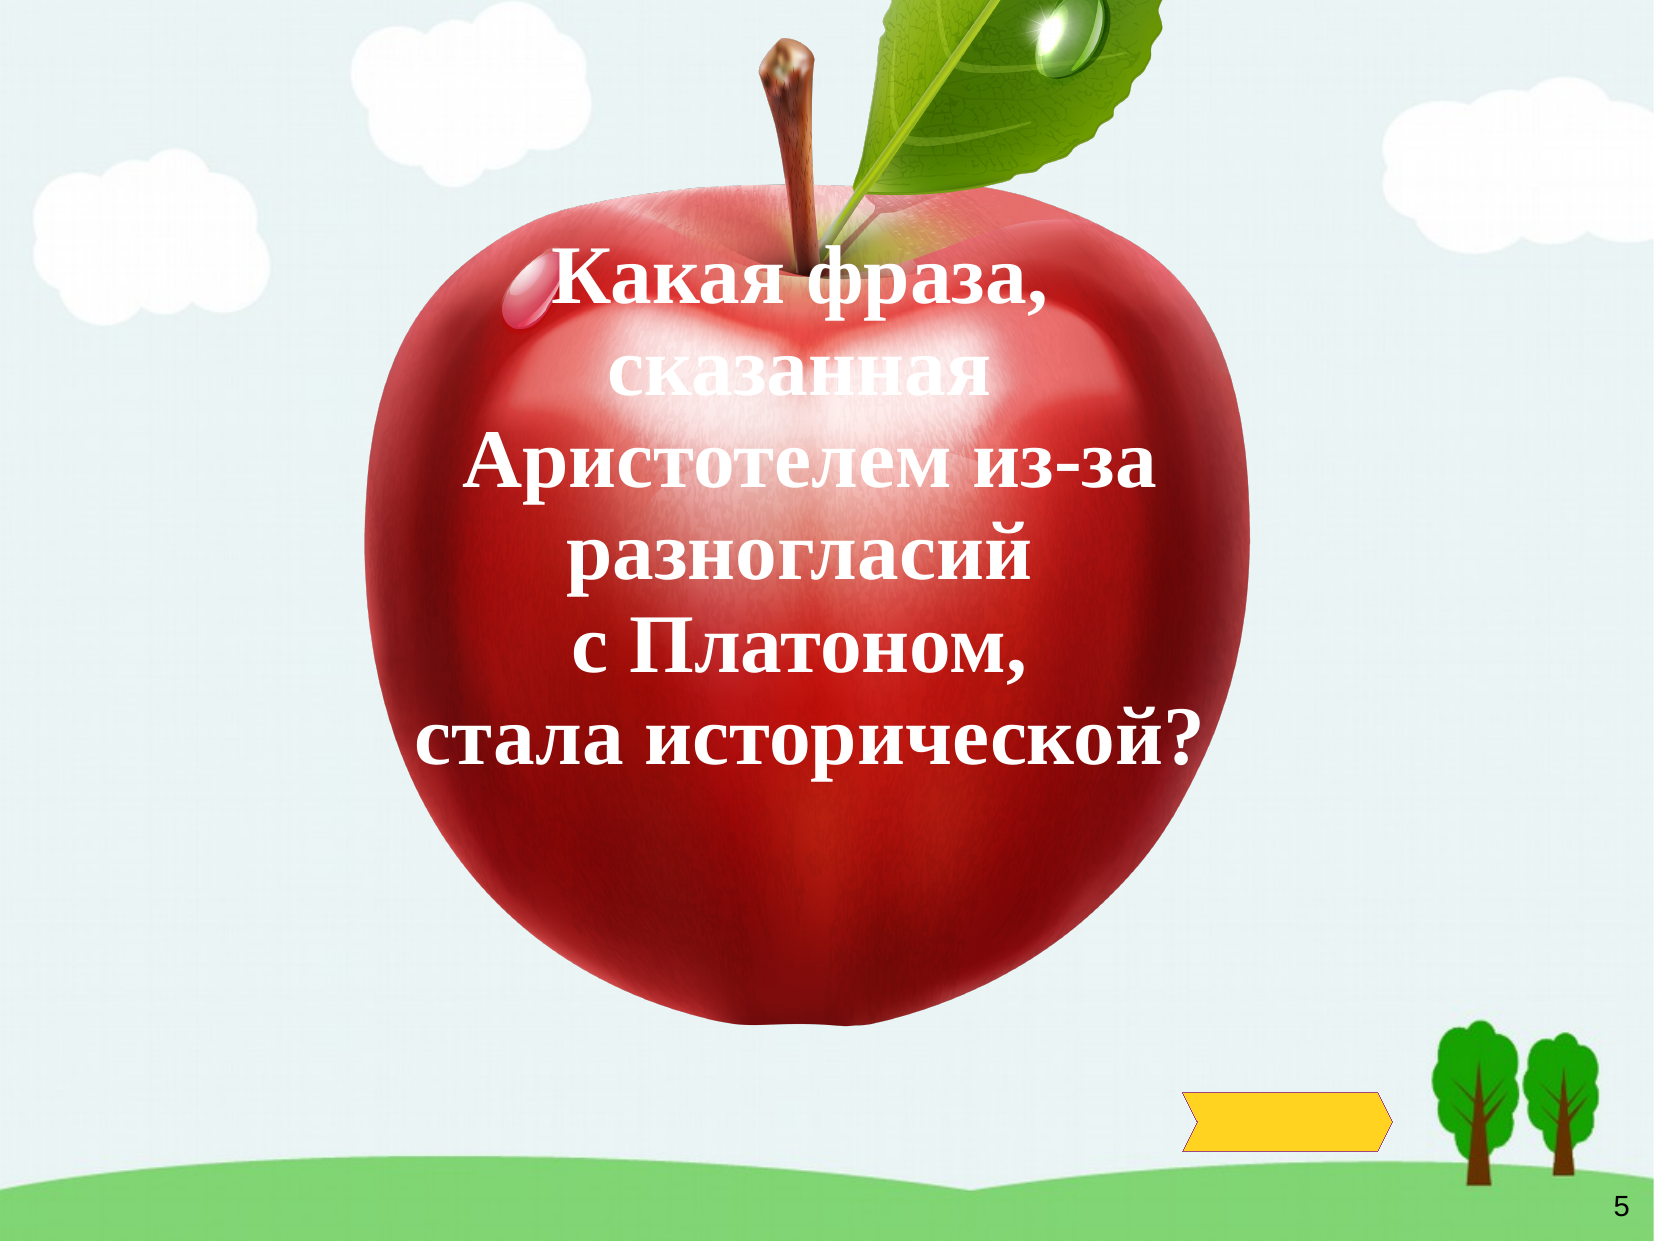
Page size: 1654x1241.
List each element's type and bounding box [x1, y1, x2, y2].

picture [0, 0, 1654, 1241]
text_box [1182, 1092, 1393, 1152]
